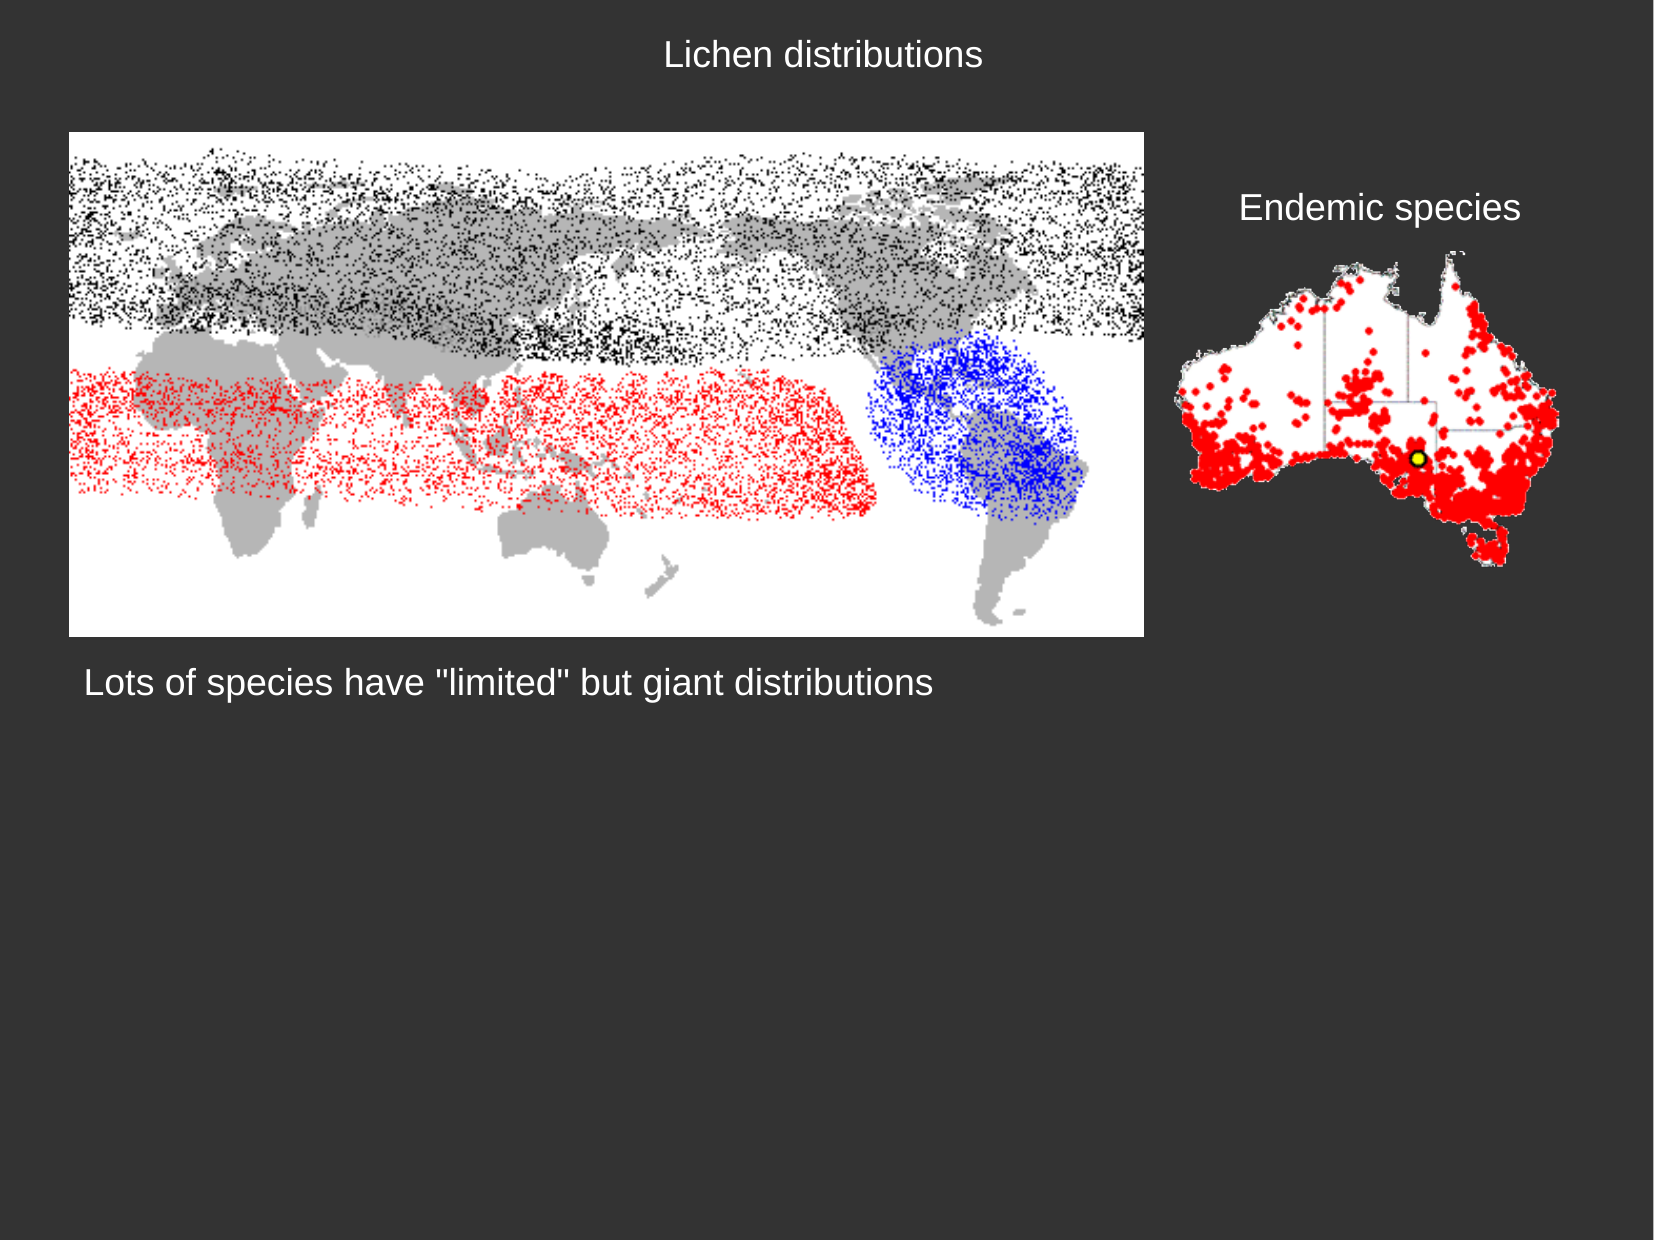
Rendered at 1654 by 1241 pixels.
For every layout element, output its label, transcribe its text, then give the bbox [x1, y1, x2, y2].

picture [1171, 251, 1563, 572]
text_box Endemic species [1223, 179, 1571, 237]
picture [69, 132, 1144, 637]
text_box Lots of species have "limited" but giant distributions [68, 654, 1146, 711]
text_box Lichen distributions [79, 26, 1568, 83]
